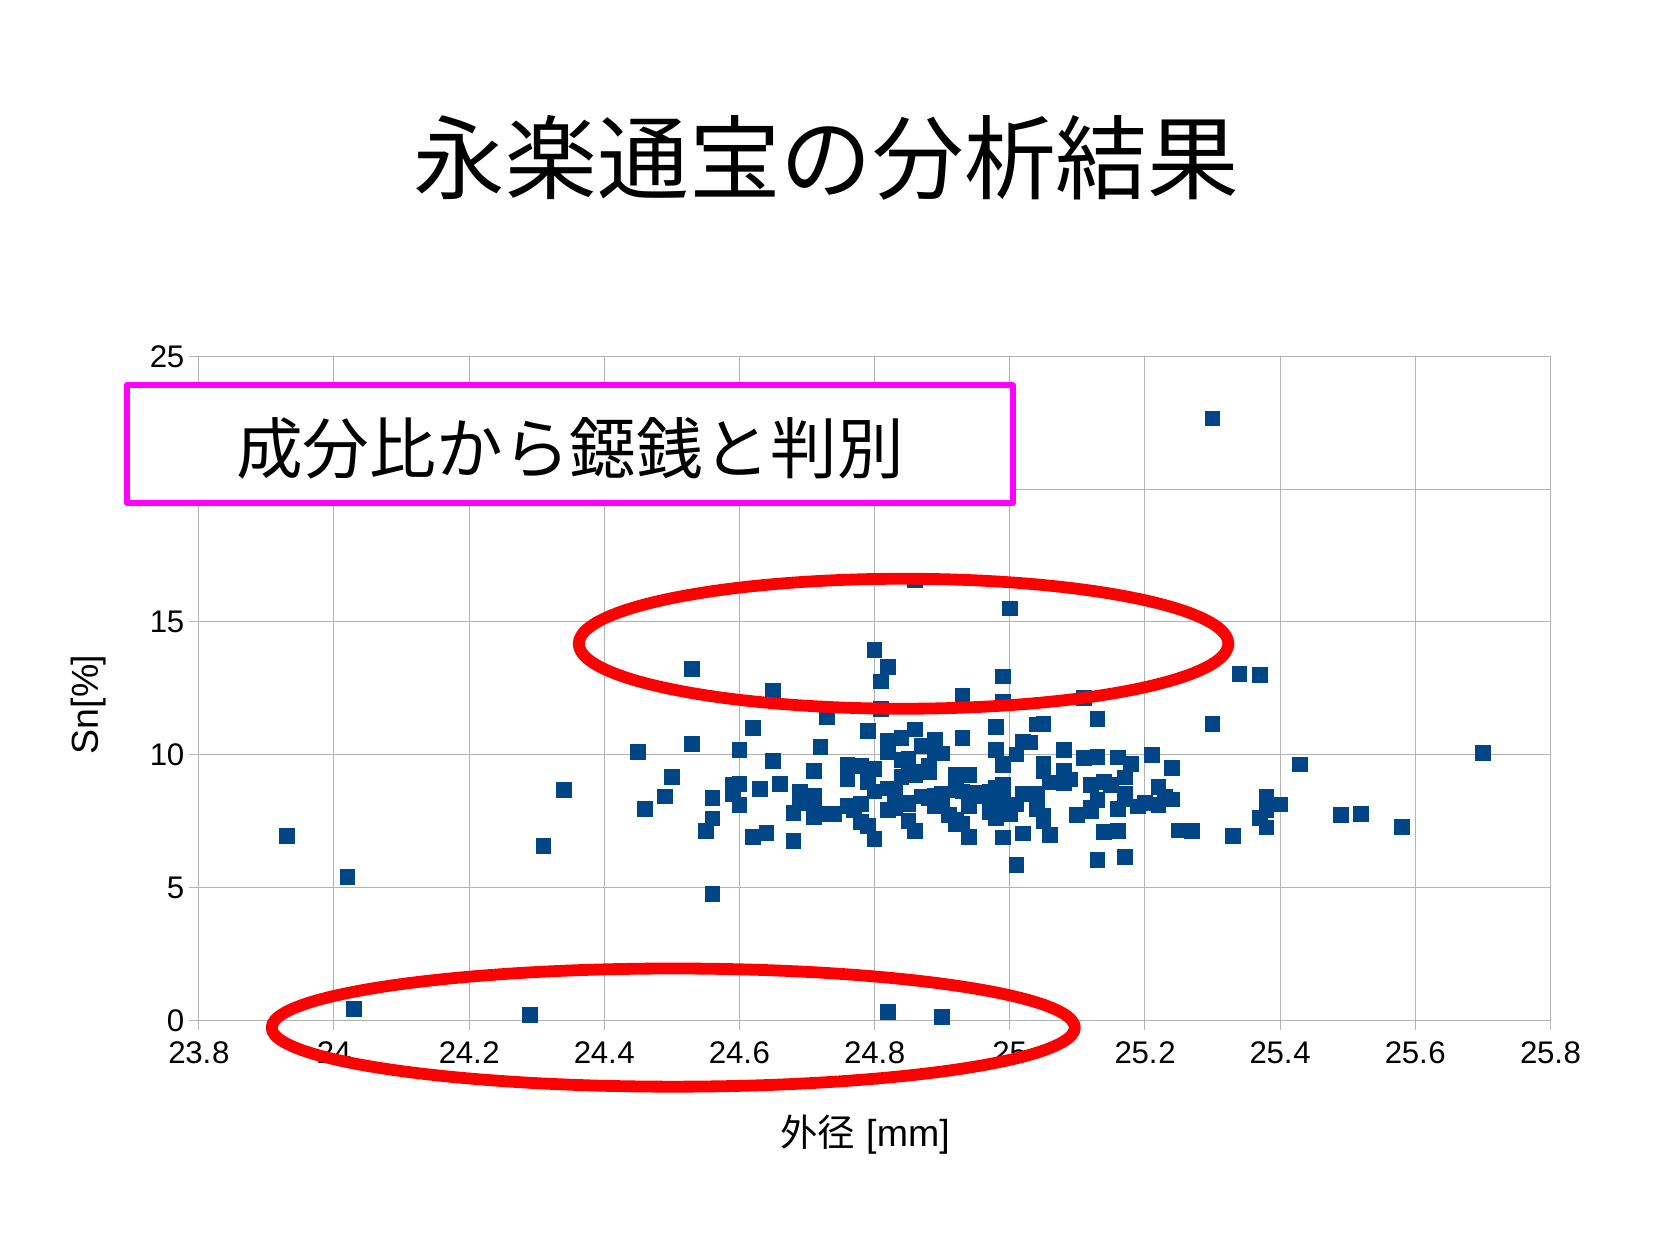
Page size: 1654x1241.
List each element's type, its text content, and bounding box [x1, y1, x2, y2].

chart [5, 249, 1636, 1241]
text_box 成分比から鐚銭と判別 [126, 385, 1013, 494]
title 永楽通宝の分析結果 [82, 49, 1571, 249]
